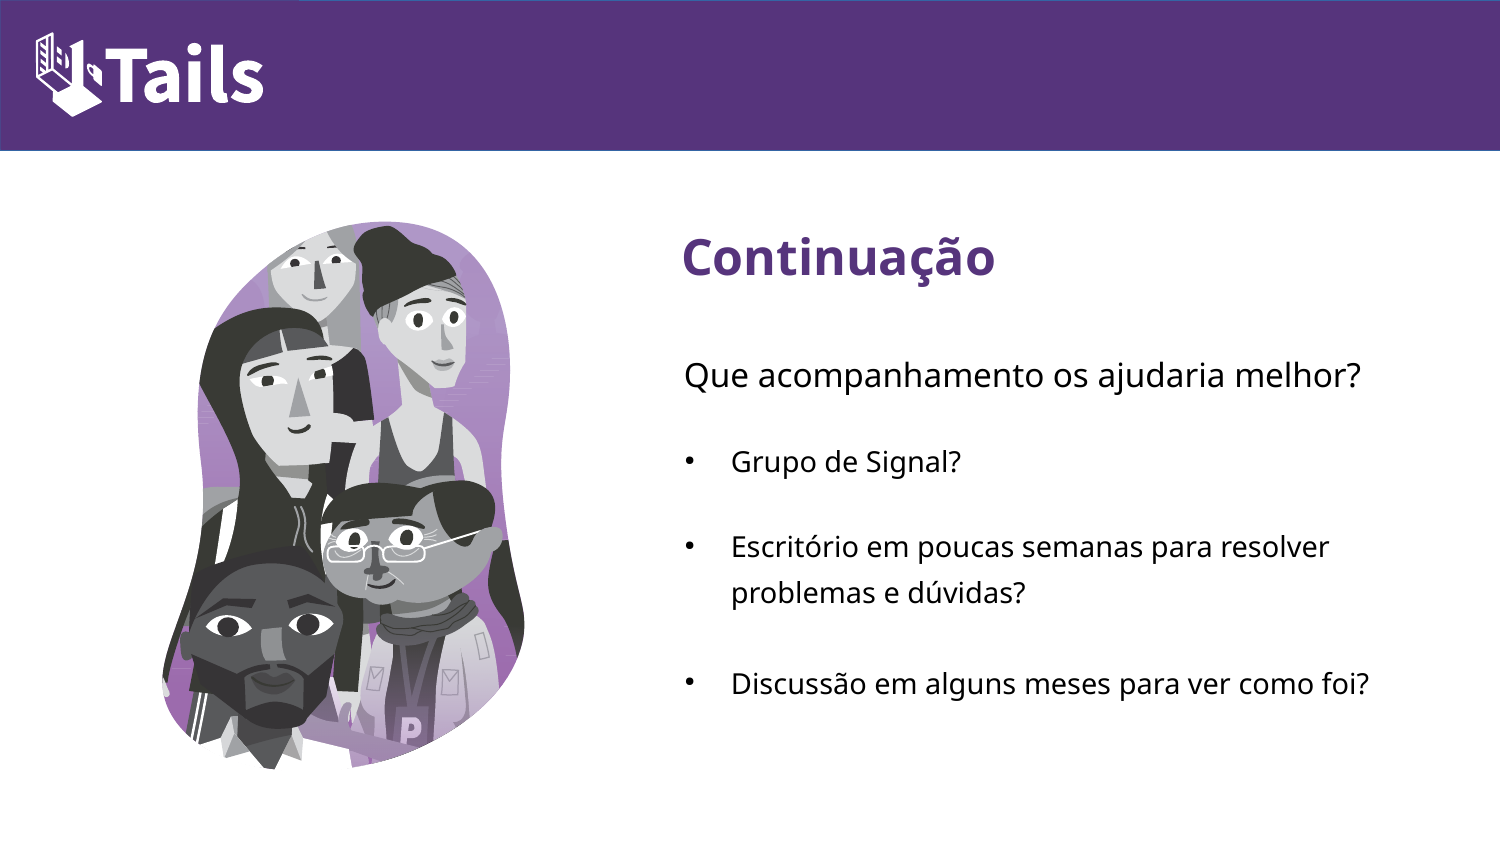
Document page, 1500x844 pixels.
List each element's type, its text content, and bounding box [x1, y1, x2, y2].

list Grupo de Signal? Escritório em poucas semanas para resolver problemas e dúvidas? Discussão em alguns meses para ver como foi? [669, 436, 1463, 706]
text_box Que acompanhamento os ajudaria melhor? [669, 337, 1457, 413]
picture [155, 214, 532, 778]
title Continuação [680, 197, 1426, 314]
